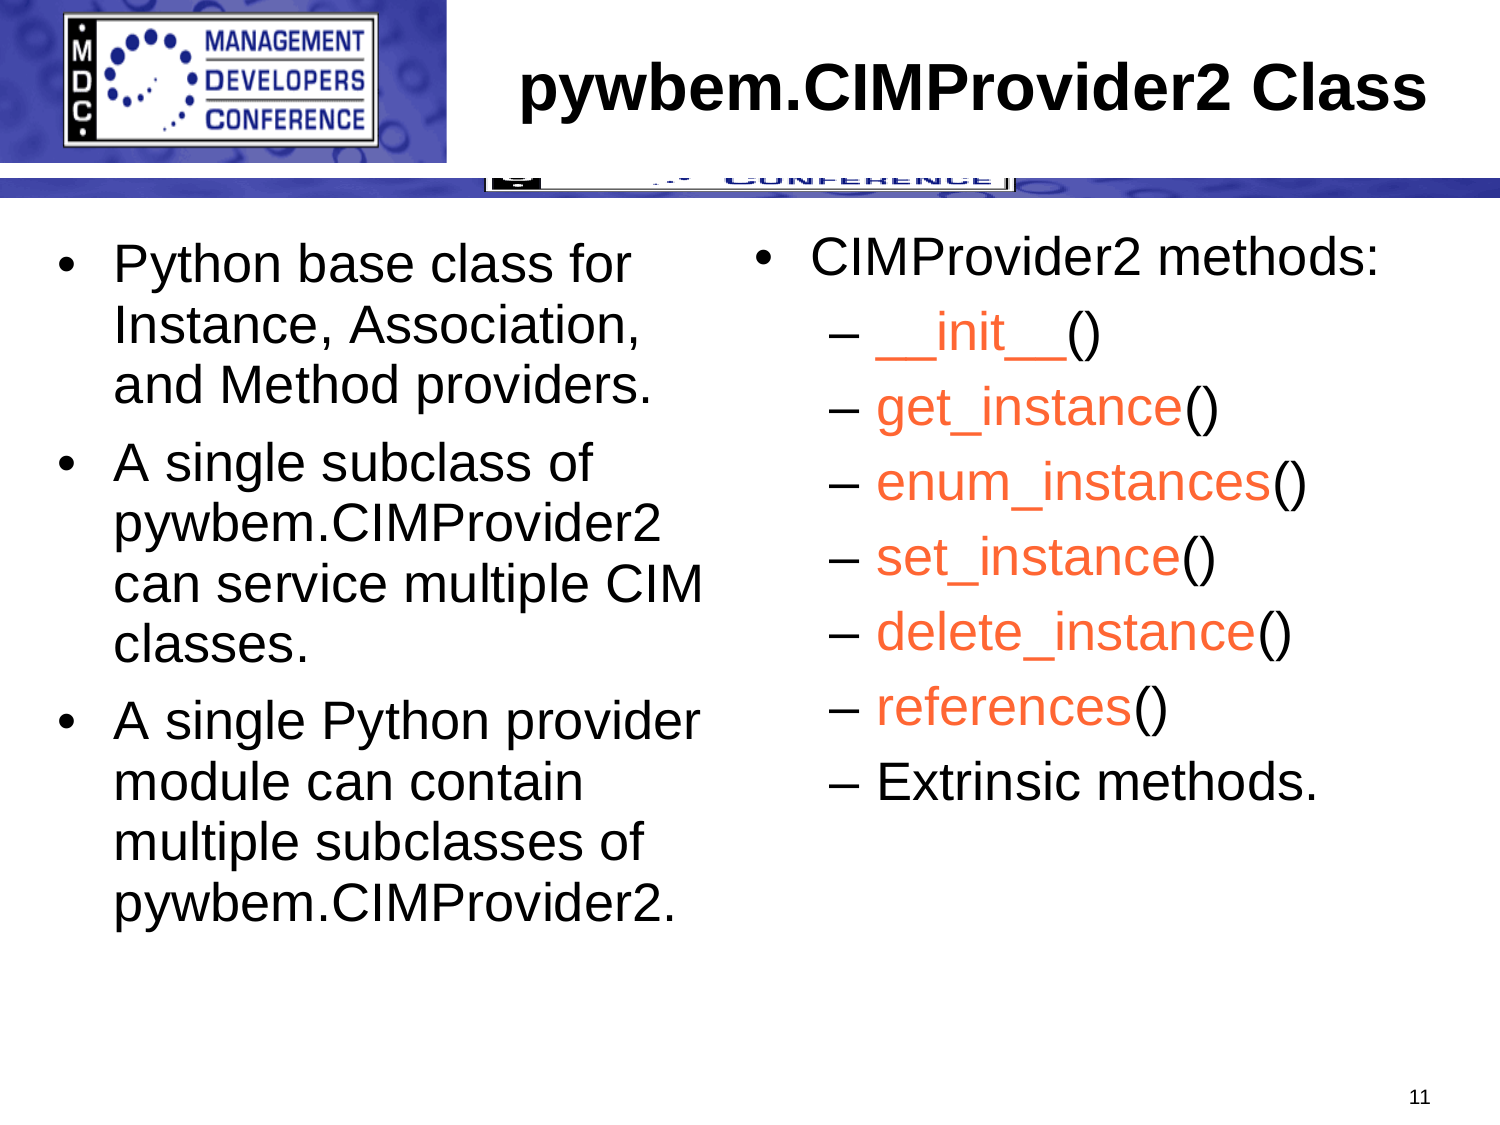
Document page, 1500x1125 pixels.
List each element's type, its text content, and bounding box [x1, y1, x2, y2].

list CIMProvider2 methods: __init__() get_instance() enum_instances() set_instance() delete_instance() references() Extrinsic methods. [754, 226, 1433, 969]
picture [0, 178, 1500, 198]
text_box <number> [1241, 1086, 1432, 1109]
title pywbem.CIMProvider2 Class [447, 0, 1500, 184]
list Python base class for Instance, Association, and Method providers. A single subclass of pywbem.CIMProvider2 can service multiple CIM classes. A single Python provider module can contain multiple subclasses of pywbem.CIMProvider2. [42, 226, 721, 984]
picture [0, 0, 447, 163]
